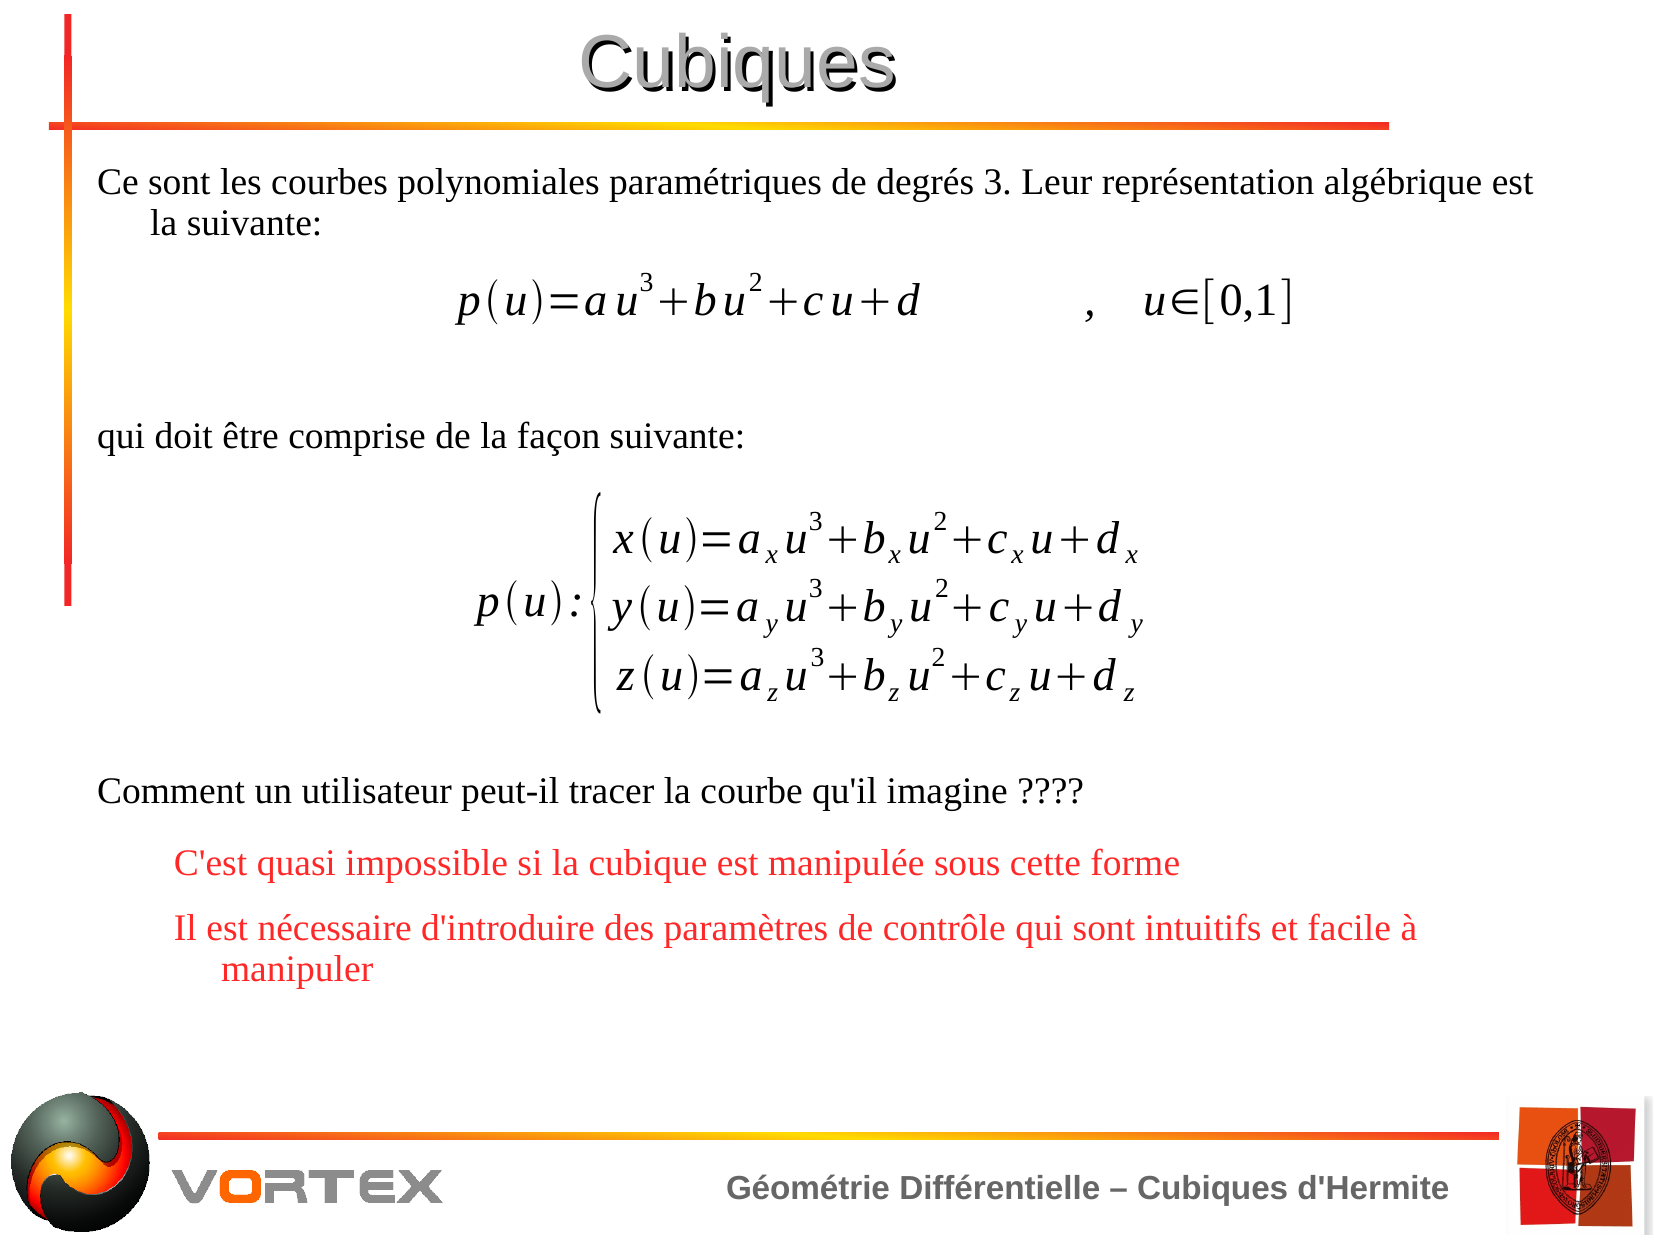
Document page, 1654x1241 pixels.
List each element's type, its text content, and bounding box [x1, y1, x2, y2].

title Cubiques [82, 4, 1392, 120]
chart [443, 266, 1301, 327]
list Ce sont les courbes polynomiales paramétriques de degrés 3. Leur représentation algébrique est la suivante: qui doit être comprise de la façon suivante: Comment un utilisateur peut-il tracer la courbe qu'il imagine ???? C'est quasi impossible si la cubique est manipulée sous cette forme Il est nécessaire d'introduire des paramètres de contrôle qui sont intuitifs et facile à manipuler [79, 160, 1569, 1103]
picture [1505, 1096, 1653, 1235]
chart [462, 491, 1149, 718]
picture [11, 1092, 443, 1232]
